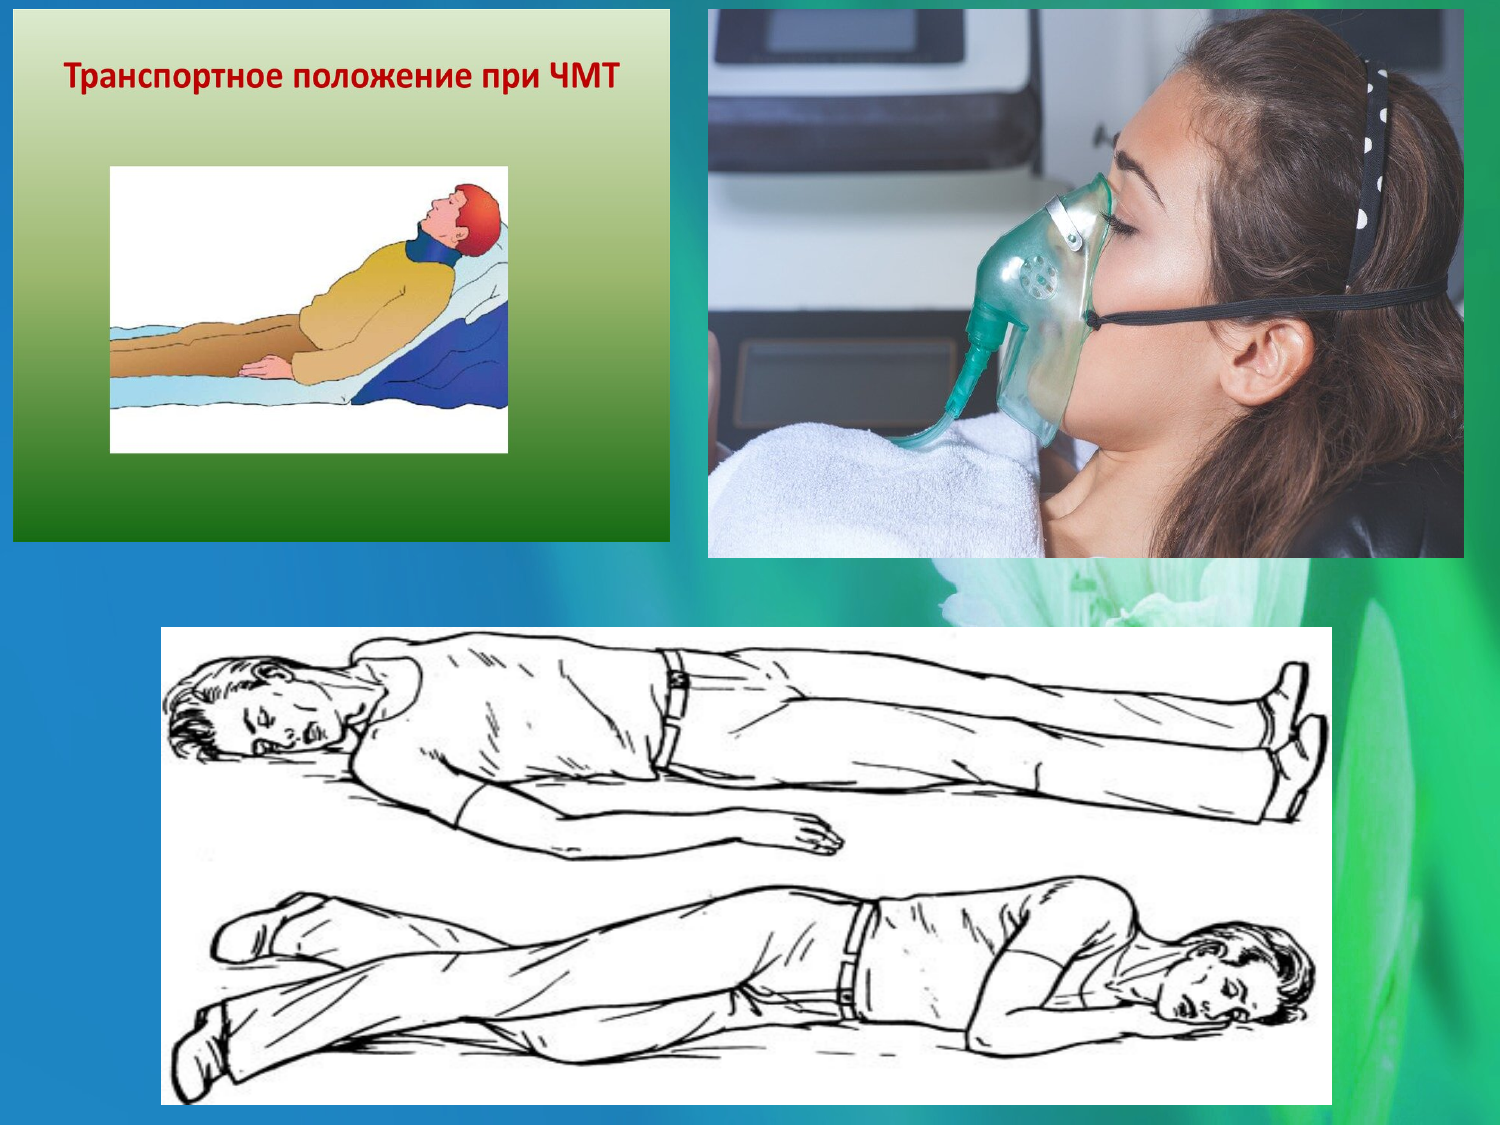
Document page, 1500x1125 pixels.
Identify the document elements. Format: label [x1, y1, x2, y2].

picture [13, 9, 670, 542]
picture [161, 627, 1332, 1105]
picture [708, 9, 1464, 558]
